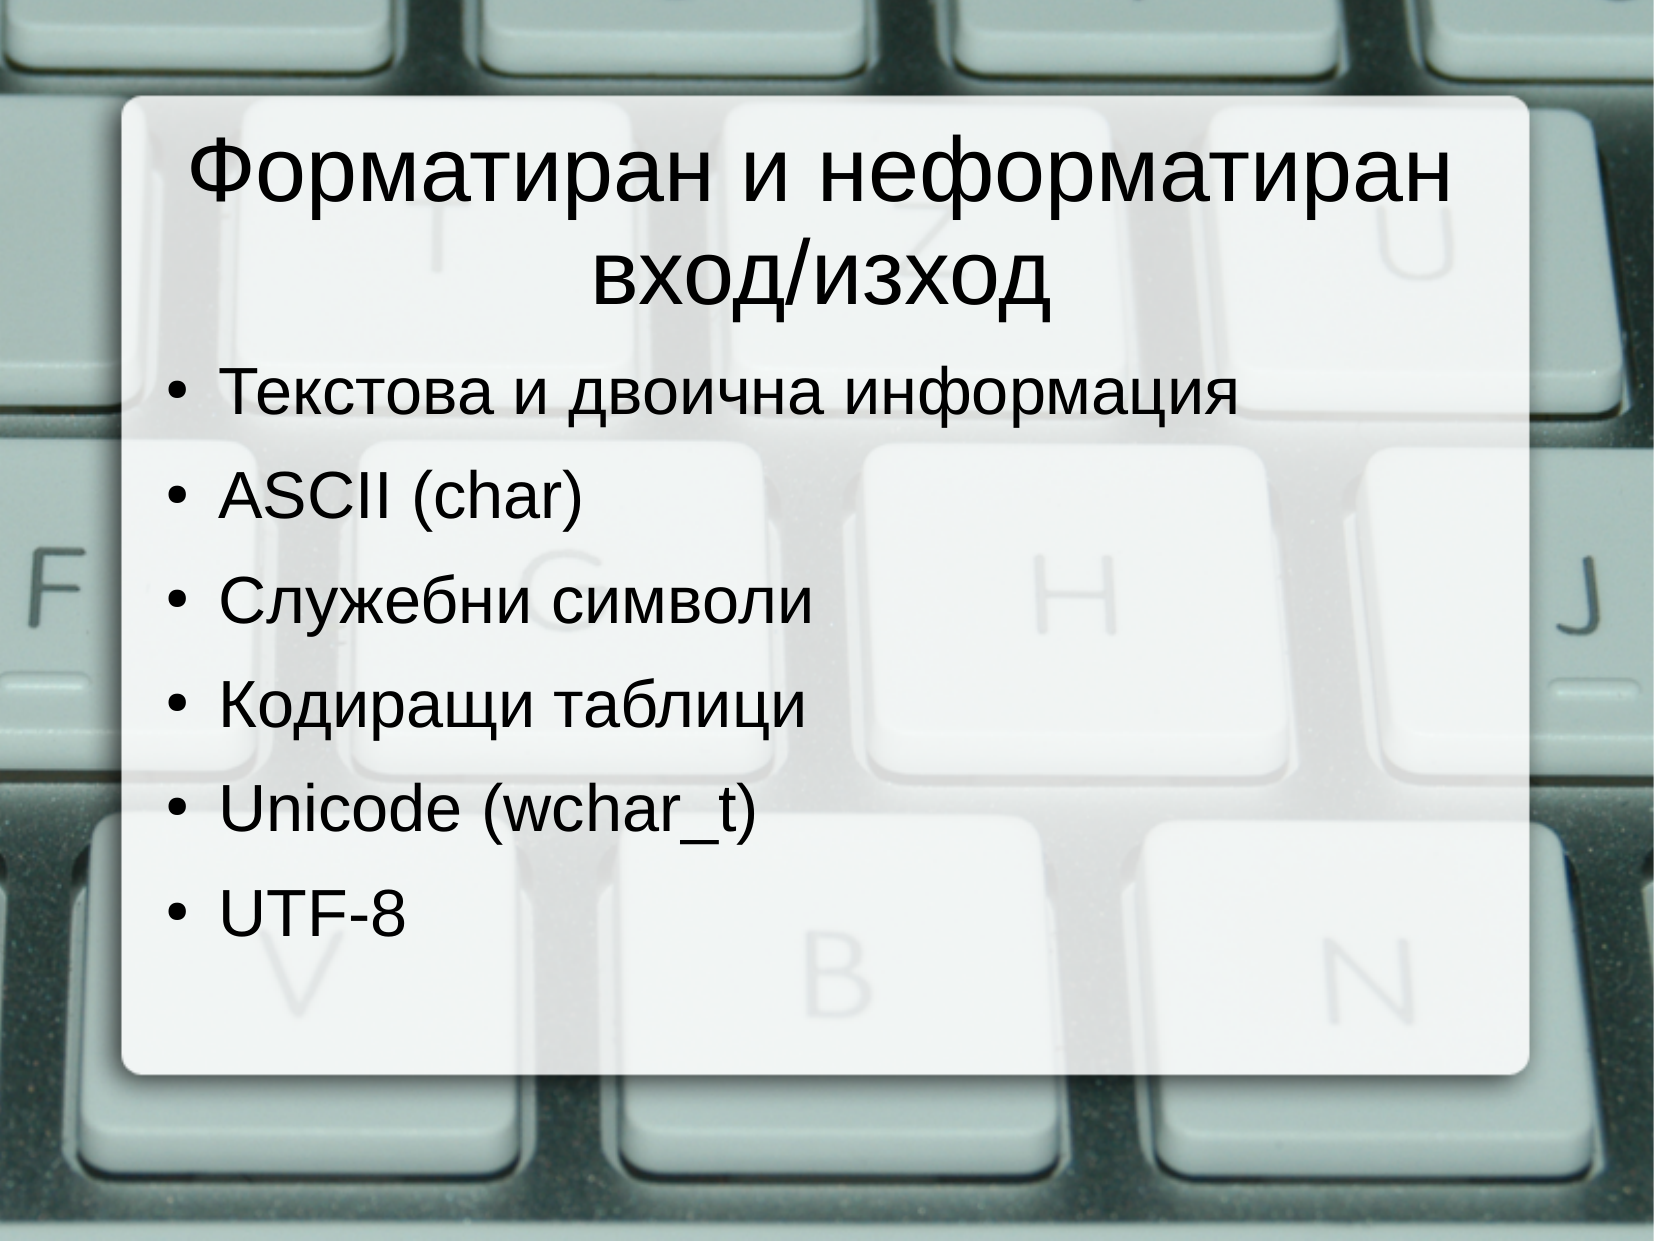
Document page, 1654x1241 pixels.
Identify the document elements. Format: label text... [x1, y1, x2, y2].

title Форматиран и неформатиран вход/изход [135, 117, 1506, 325]
picture [0, 0, 1654, 1241]
list Текстова и двоична информация ASCII (char) Служебни символи Кодиращи таблици Unicode (wchar_t) UTF-8 [147, 354, 1506, 1074]
